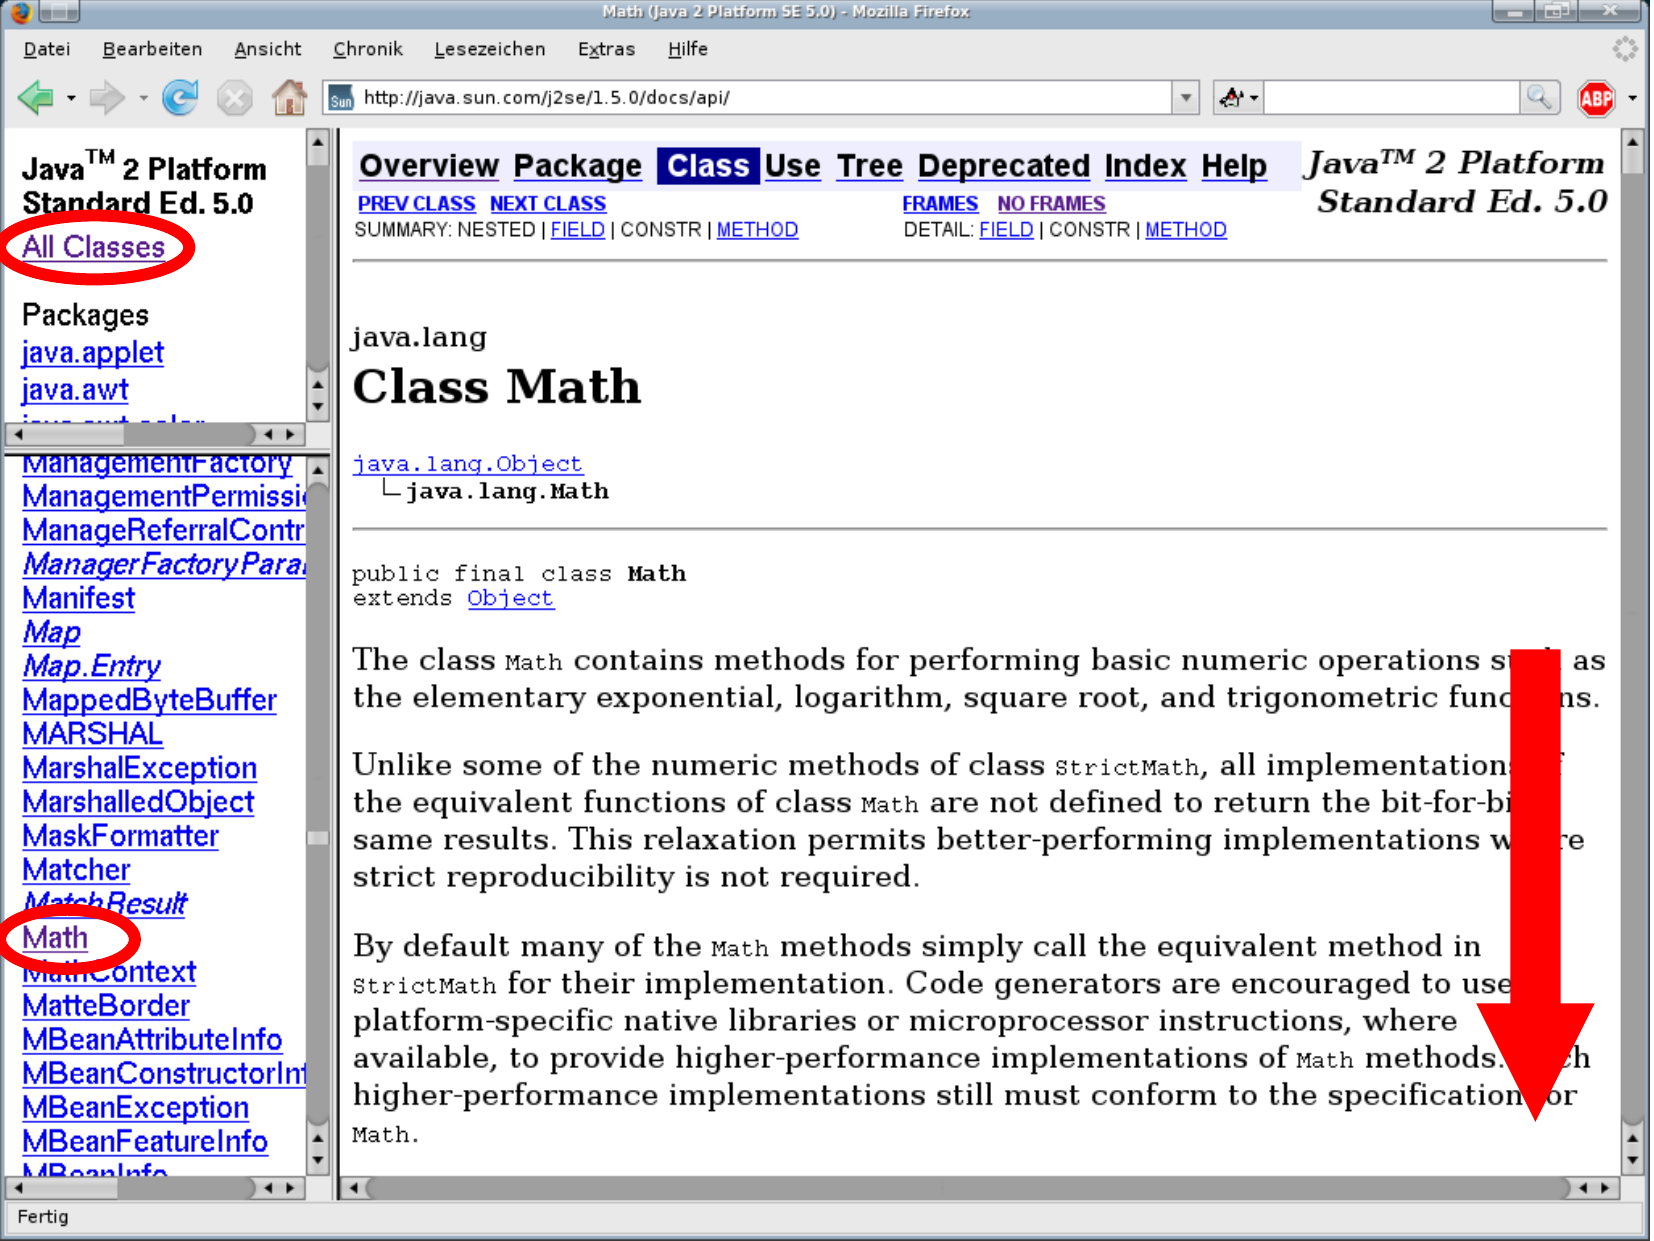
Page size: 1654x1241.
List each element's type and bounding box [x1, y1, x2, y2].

picture [0, 0, 1650, 1241]
picture [7, 916, 128, 962]
text_box [1476, 649, 1595, 1122]
picture [7, 222, 183, 273]
